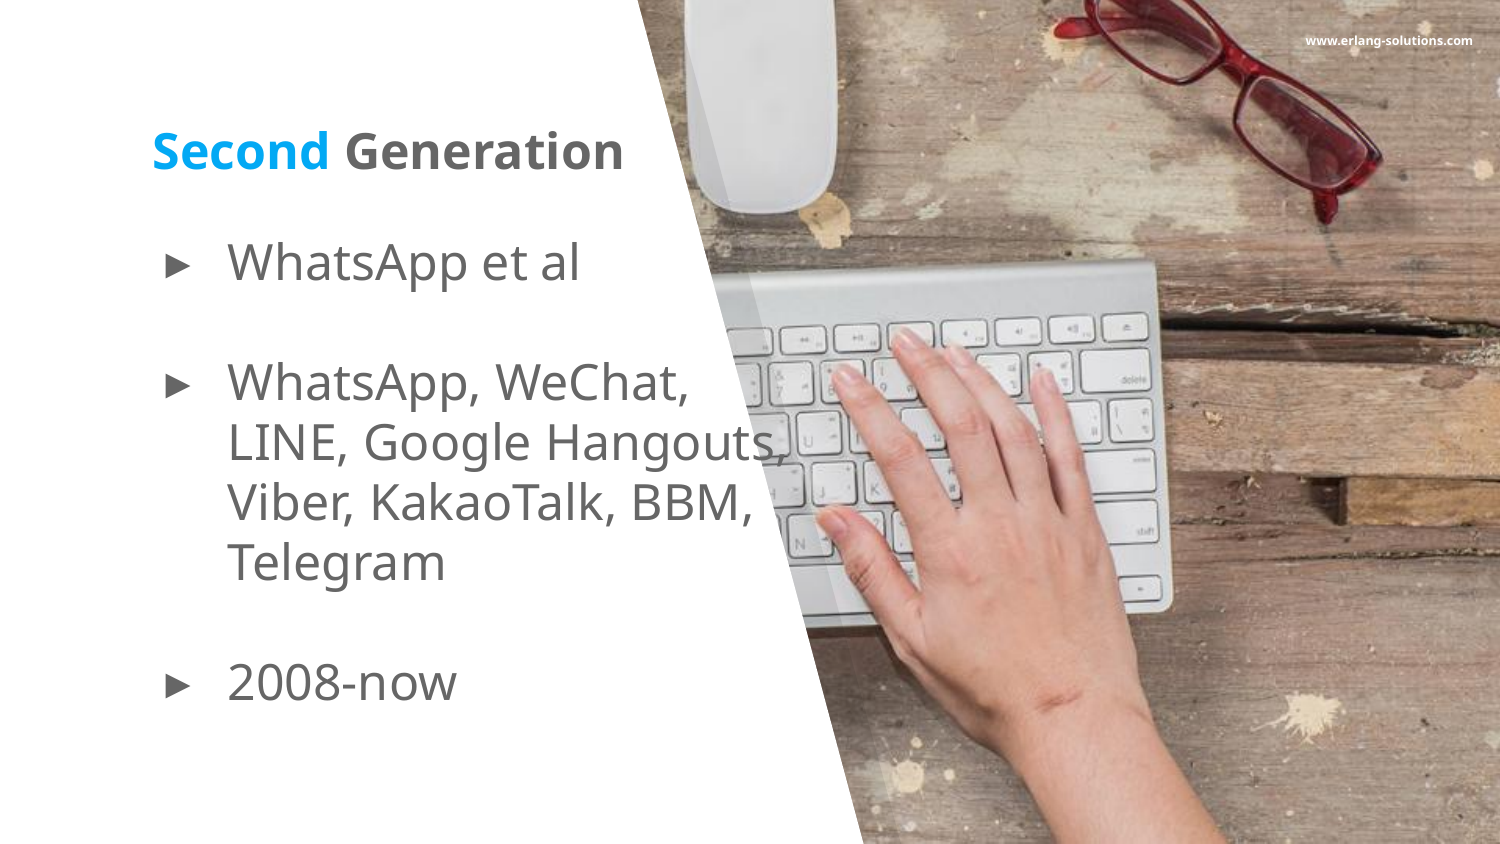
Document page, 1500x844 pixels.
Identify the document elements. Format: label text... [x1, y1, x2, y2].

title Second Generation [137, 115, 655, 195]
picture [638, 0, 1500, 844]
list WhatsApp et al WhatsApp, WeChat, LINE, Google Hangouts, Viber, KakaoTalk, BBM, Telegram 2008-now [137, 215, 864, 844]
